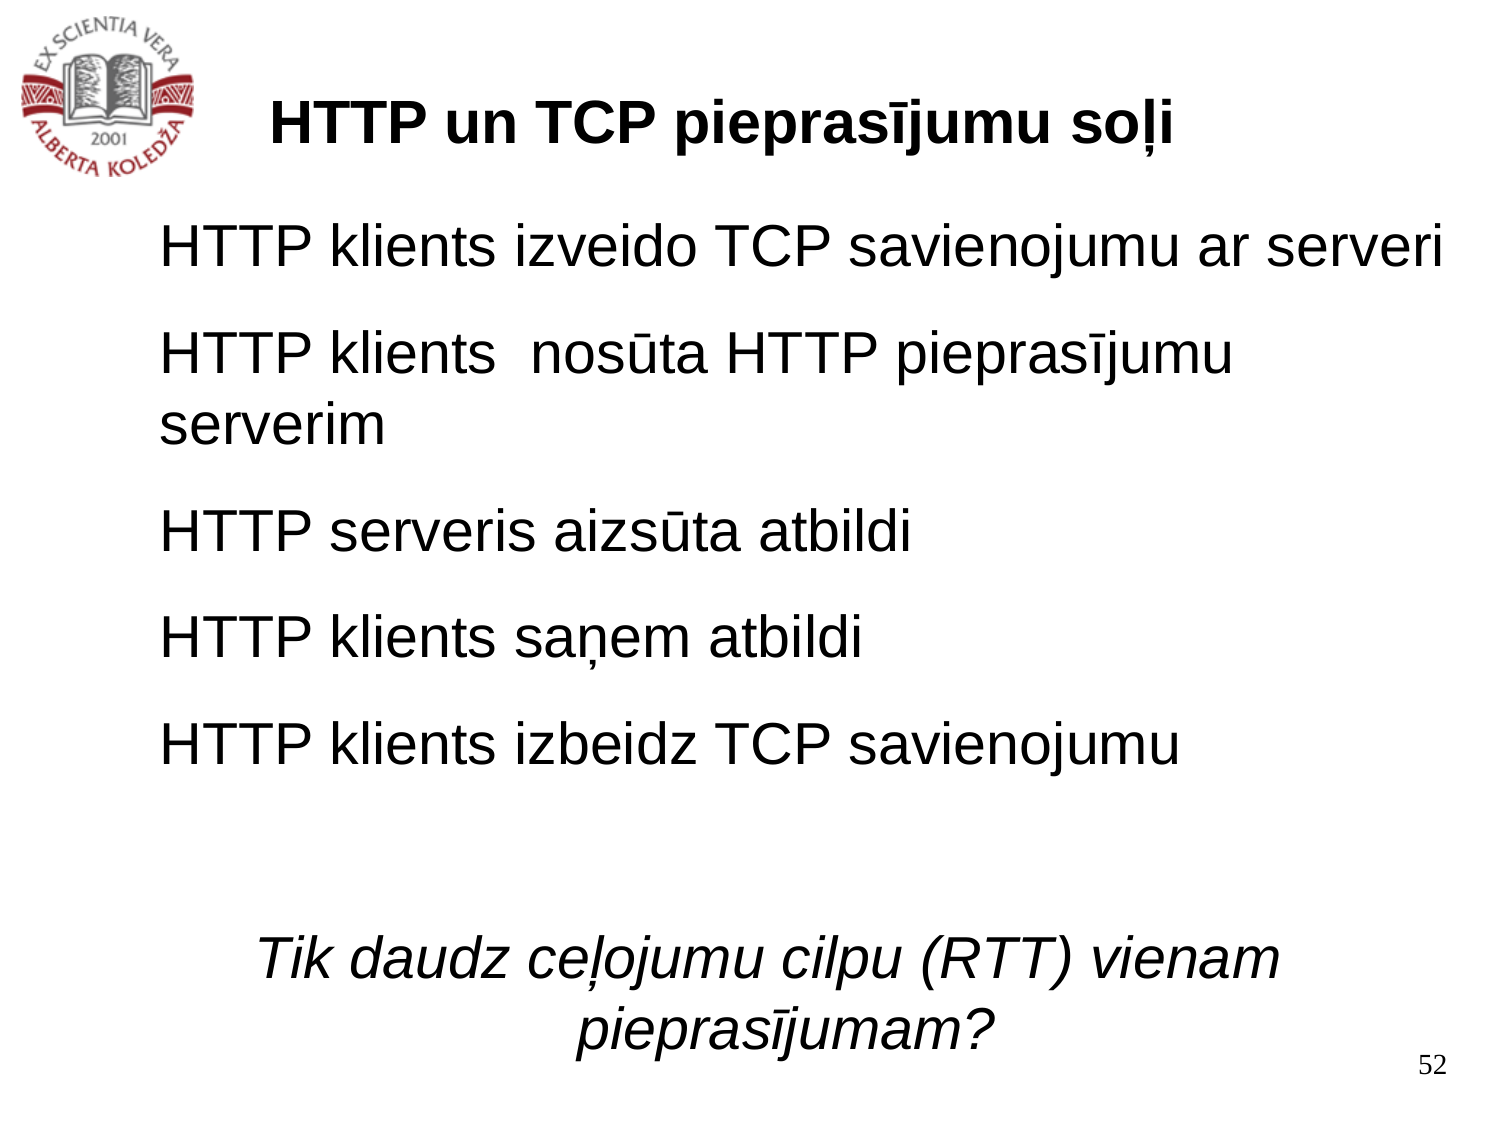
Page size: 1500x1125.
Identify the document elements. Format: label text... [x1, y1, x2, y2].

picture [21, 16, 194, 177]
text_box <skaitlis> [1312, 1037, 1463, 1101]
list HTTP klients izveido TCP savienojumu ar serveri HTTP klients nosūta HTTP pieprasījumu serverim HTTP serveris aizsūta atbildi HTTP klients saņem atbildi HTTP klients izbeidz TCP savienojumu Tik daudz ceļojumu cilpu (RTT) vienam pieprasījumam? [74, 200, 1463, 1101]
title HTTP un TCP pieprasījumu soļi [50, 62, 1374, 175]
